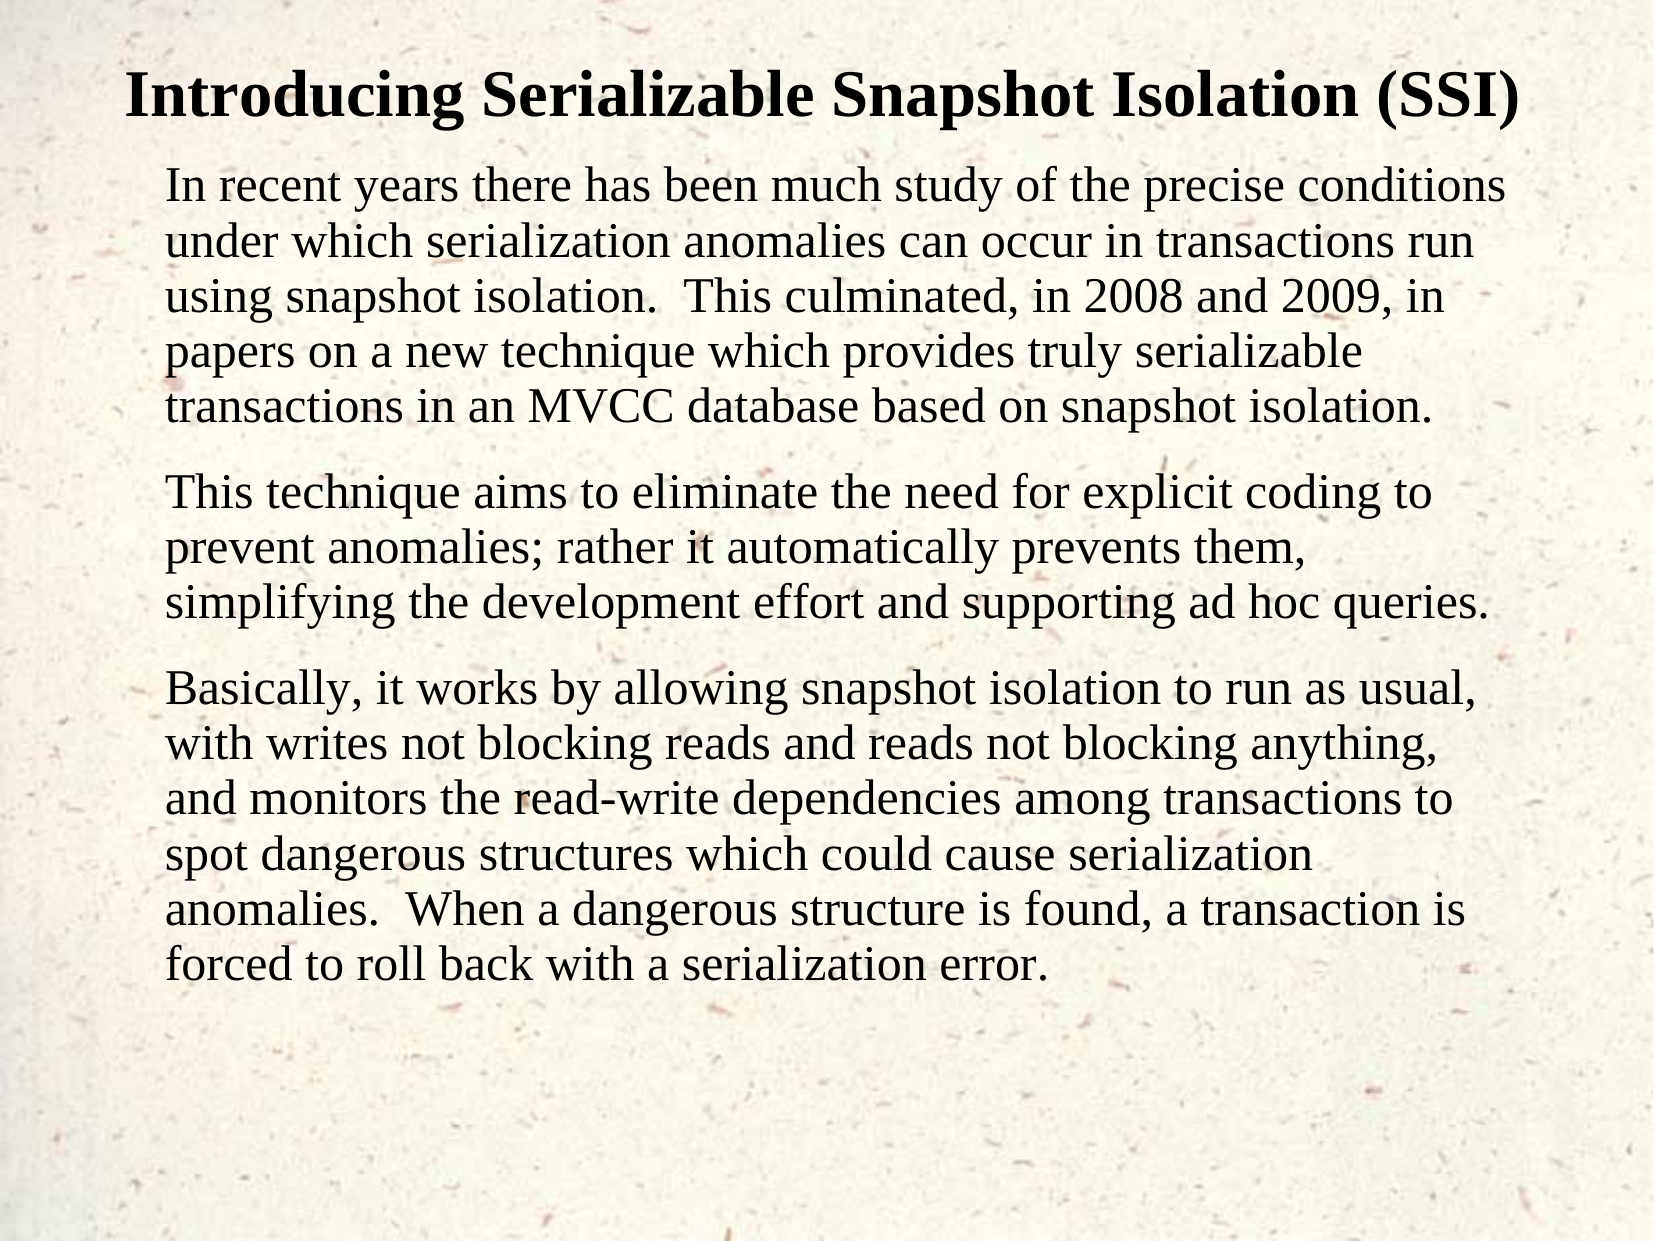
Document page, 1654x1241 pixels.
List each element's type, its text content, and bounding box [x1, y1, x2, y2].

picture [0, 0, 1654, 1241]
text_box In recent years there has been much study of the precise conditions under which serialization anomalies can occur in transactions run using snapshot isolation. This culminated, in 2008 and 2009, in papers on a new technique which provides truly serializable transactions in an MVCC database based on snapshot isolation. This technique aims to eliminate the need for explicit coding to prevent anomalies; rather it automatically prevents them, simplifying the development effort and supporting ad hoc queries. Basically, it works by allowing snapshot isolation to run as usual, with writes not blocking reads and reads not blocking anything, and monitors the read-write dependencies among transactions to spot dangerous structures which could cause serialization anomalies. When a dangerous structure is found, a transaction is forced to roll back with a serialization error. [150, 150, 1538, 1163]
title Introducing Serializable Snapshot Isolation (SSI) [112, 37, 1535, 151]
